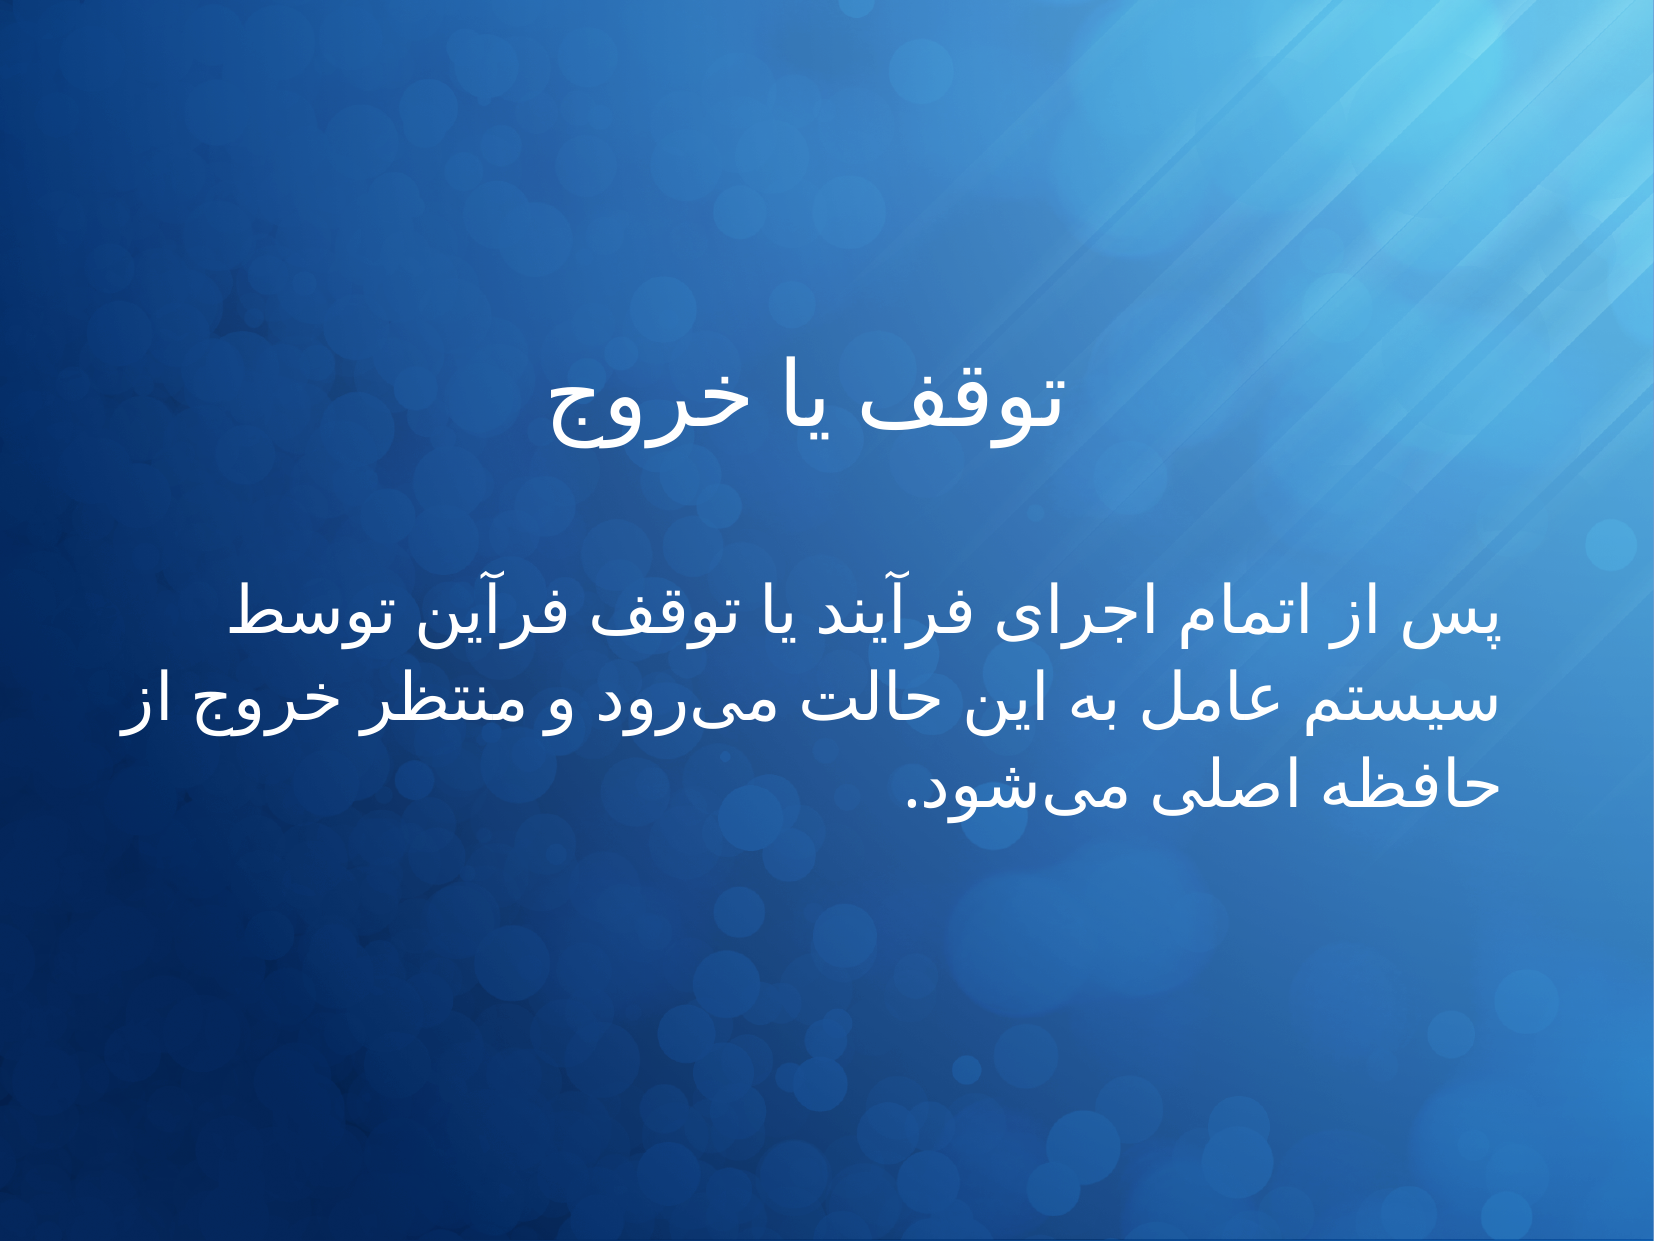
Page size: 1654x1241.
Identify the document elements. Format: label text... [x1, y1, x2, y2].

title توقف یا خروج [112, 319, 1501, 488]
picture [0, 0, 1654, 1241]
list پس از اتمام اجرای فرآیند یا توقف فرآین توسط سیستم عامل به این حالت می‌رود و منتظر خروج از حافظه اصلی می‌شود. [122, 573, 1576, 938]
